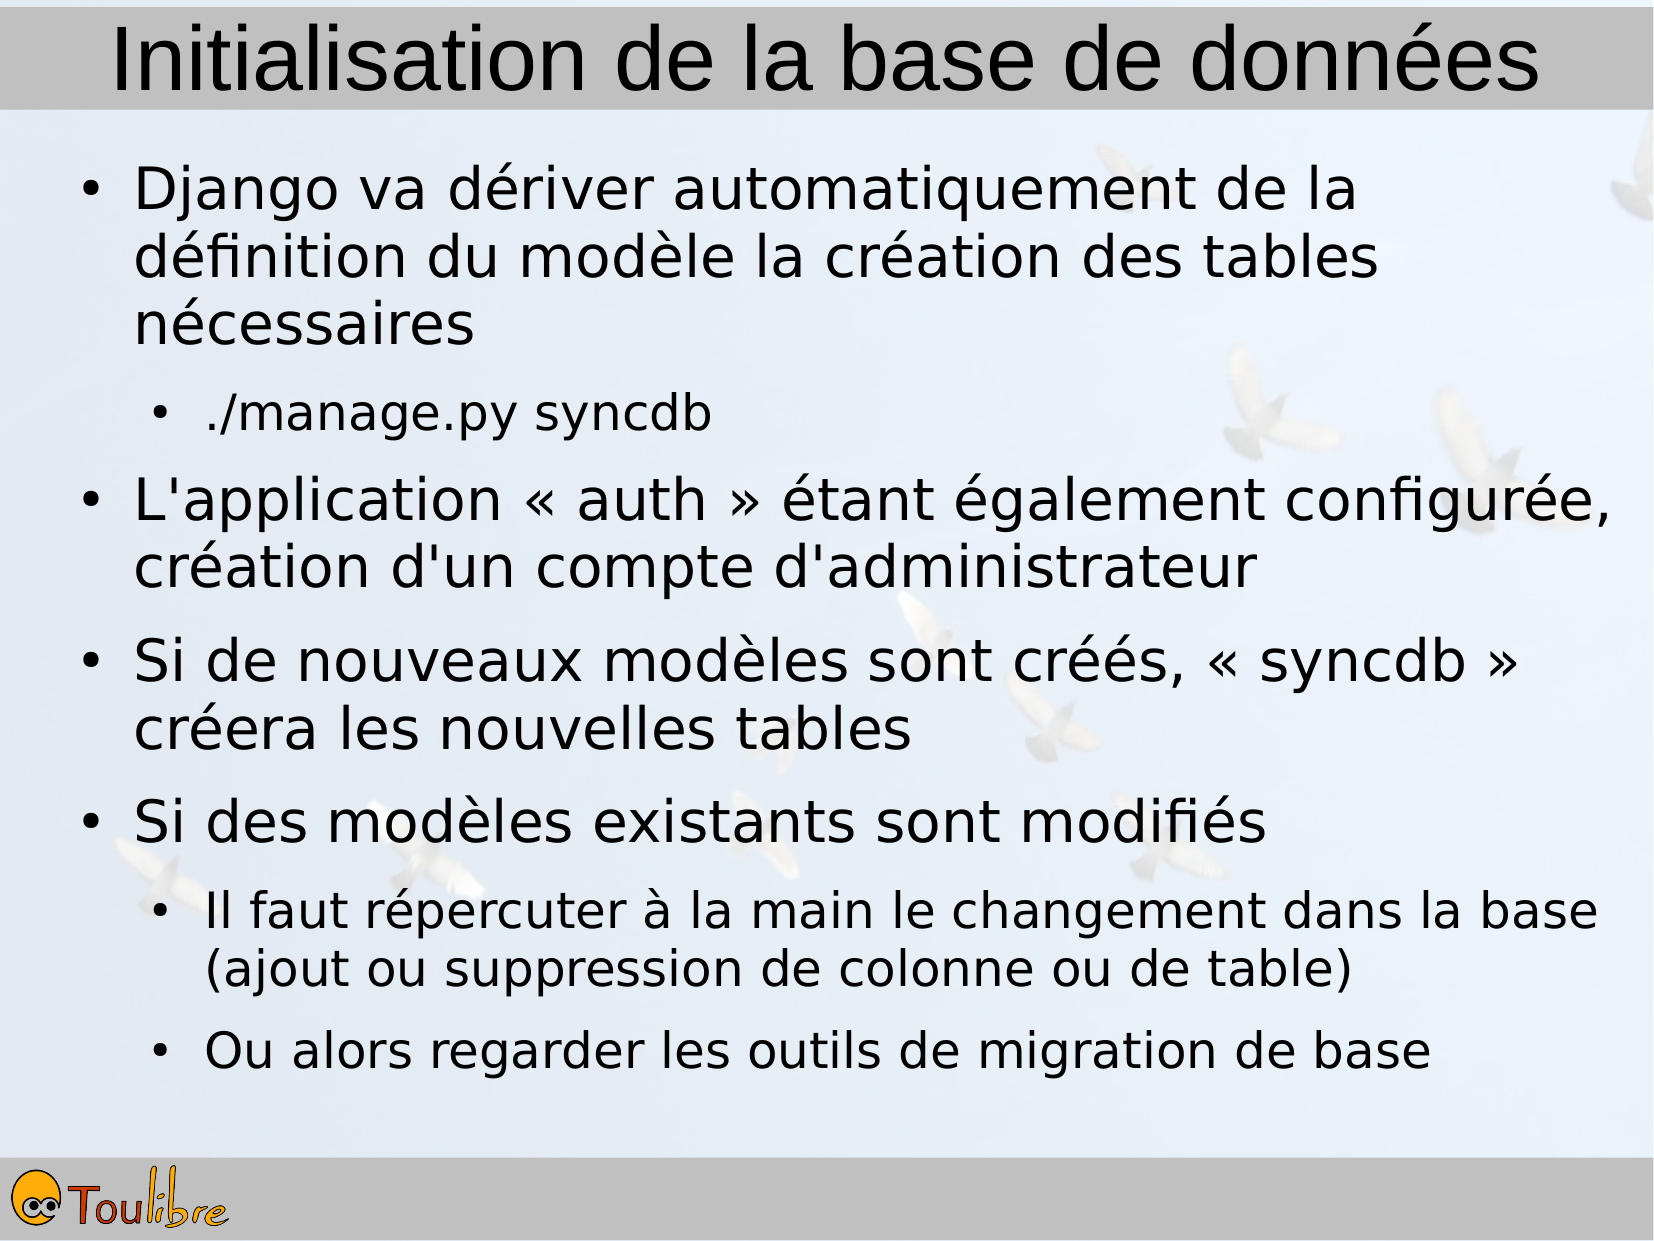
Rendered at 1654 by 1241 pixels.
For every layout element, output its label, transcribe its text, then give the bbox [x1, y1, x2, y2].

list Django va dériver automatiquement de la définition du modèle la création des tables nécessaires ./manage.py syncdb L'application « auth » étant également configurée, création d'un compte d'administrateur Si de nouveaux modèles sont créés, « syncdb » créera les nouvelles tables Si des modèles existants sont modifiés Il faut répercuter à la main le changement dans la base (ajout ou suppression de colonne ou de table) Ou alors regarder les outils de migration de base [62, 155, 1621, 1109]
title Initialisation de la base de données [0, 7, 1654, 110]
picture [11, 1165, 229, 1228]
